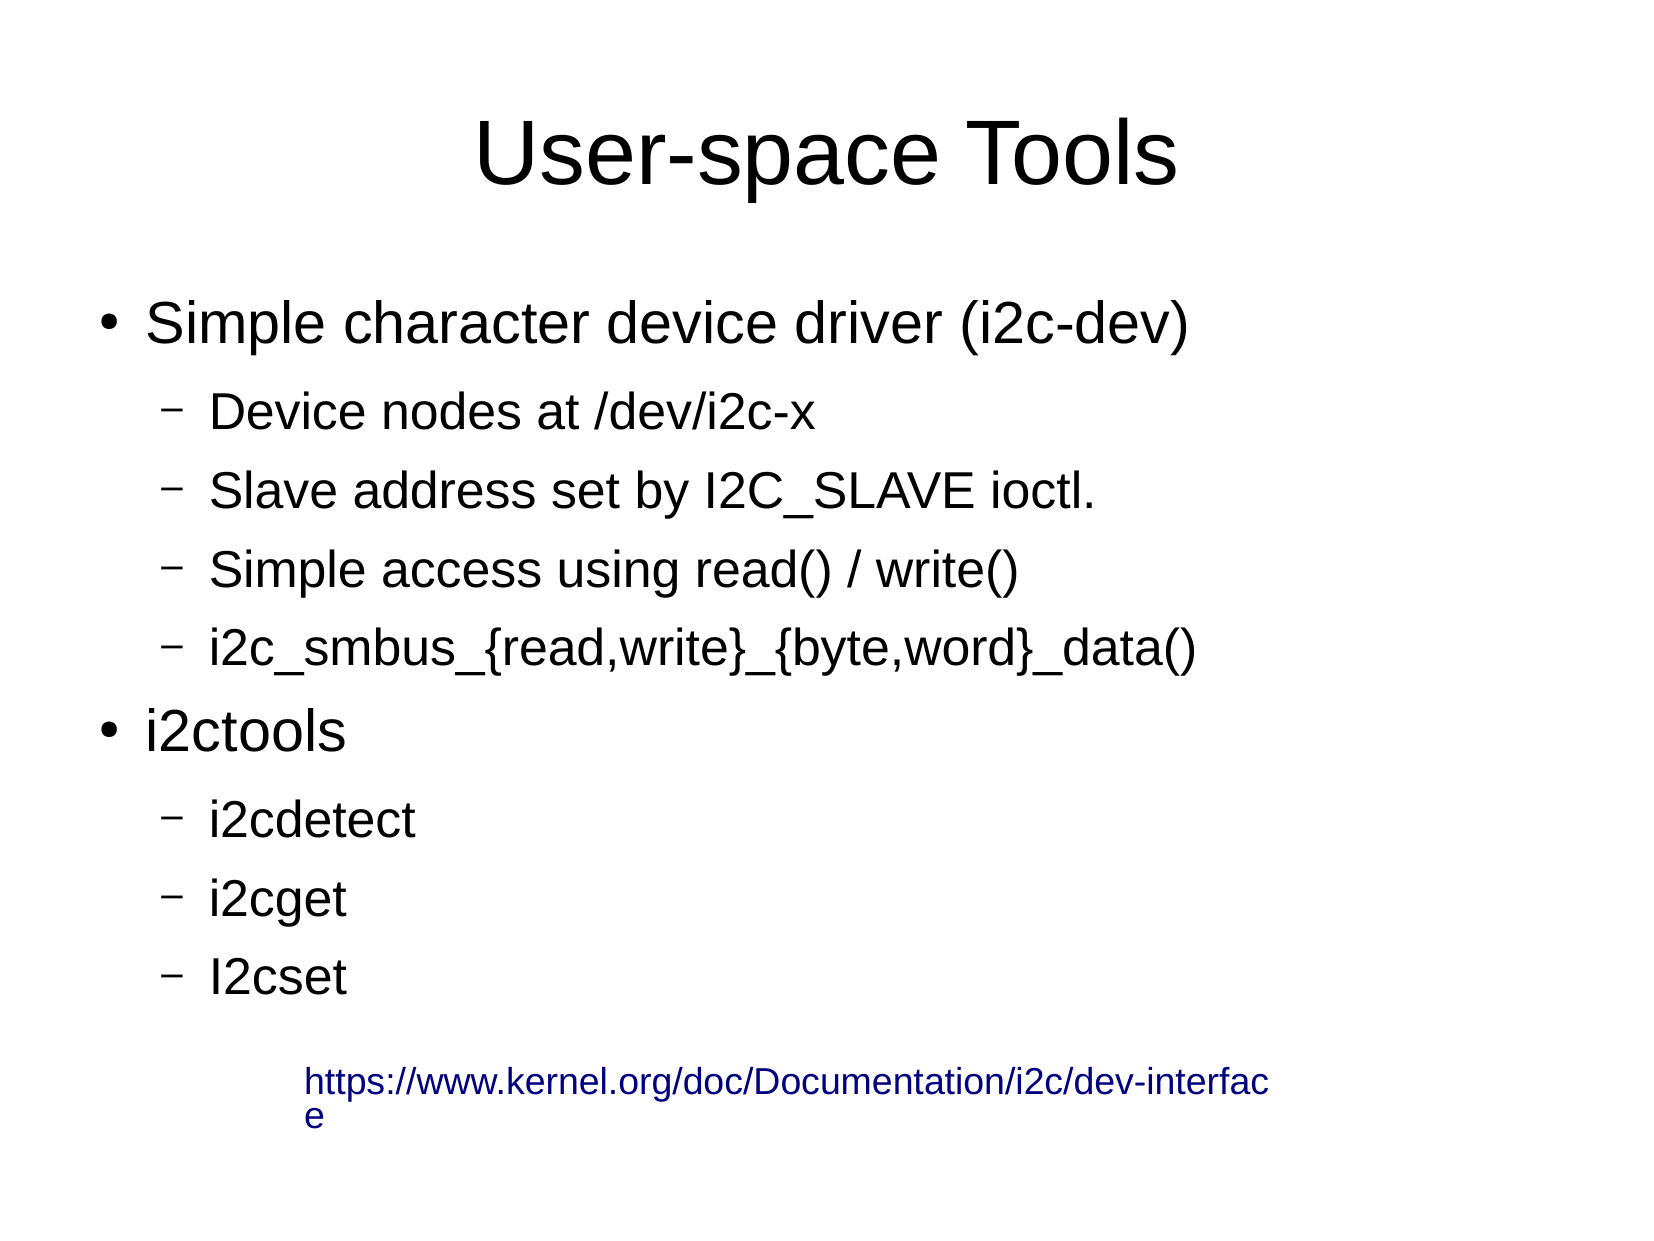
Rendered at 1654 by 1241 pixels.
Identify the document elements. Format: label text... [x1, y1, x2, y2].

list Simple character device driver (i2c-dev) Device nodes at /dev/i2c-x Slave address set by I2C_SLAVE ioctl. Simple access using read() / write() i2c_smbus_{read,write}_{byte,word}_data() i2ctools i2cdetect i2cget I2cset [82, 290, 1571, 1010]
title User-space Tools [82, 49, 1571, 257]
text_box https://www.kernel.org/doc/Documentation/i2c/dev-interface [289, 1053, 1306, 1111]
